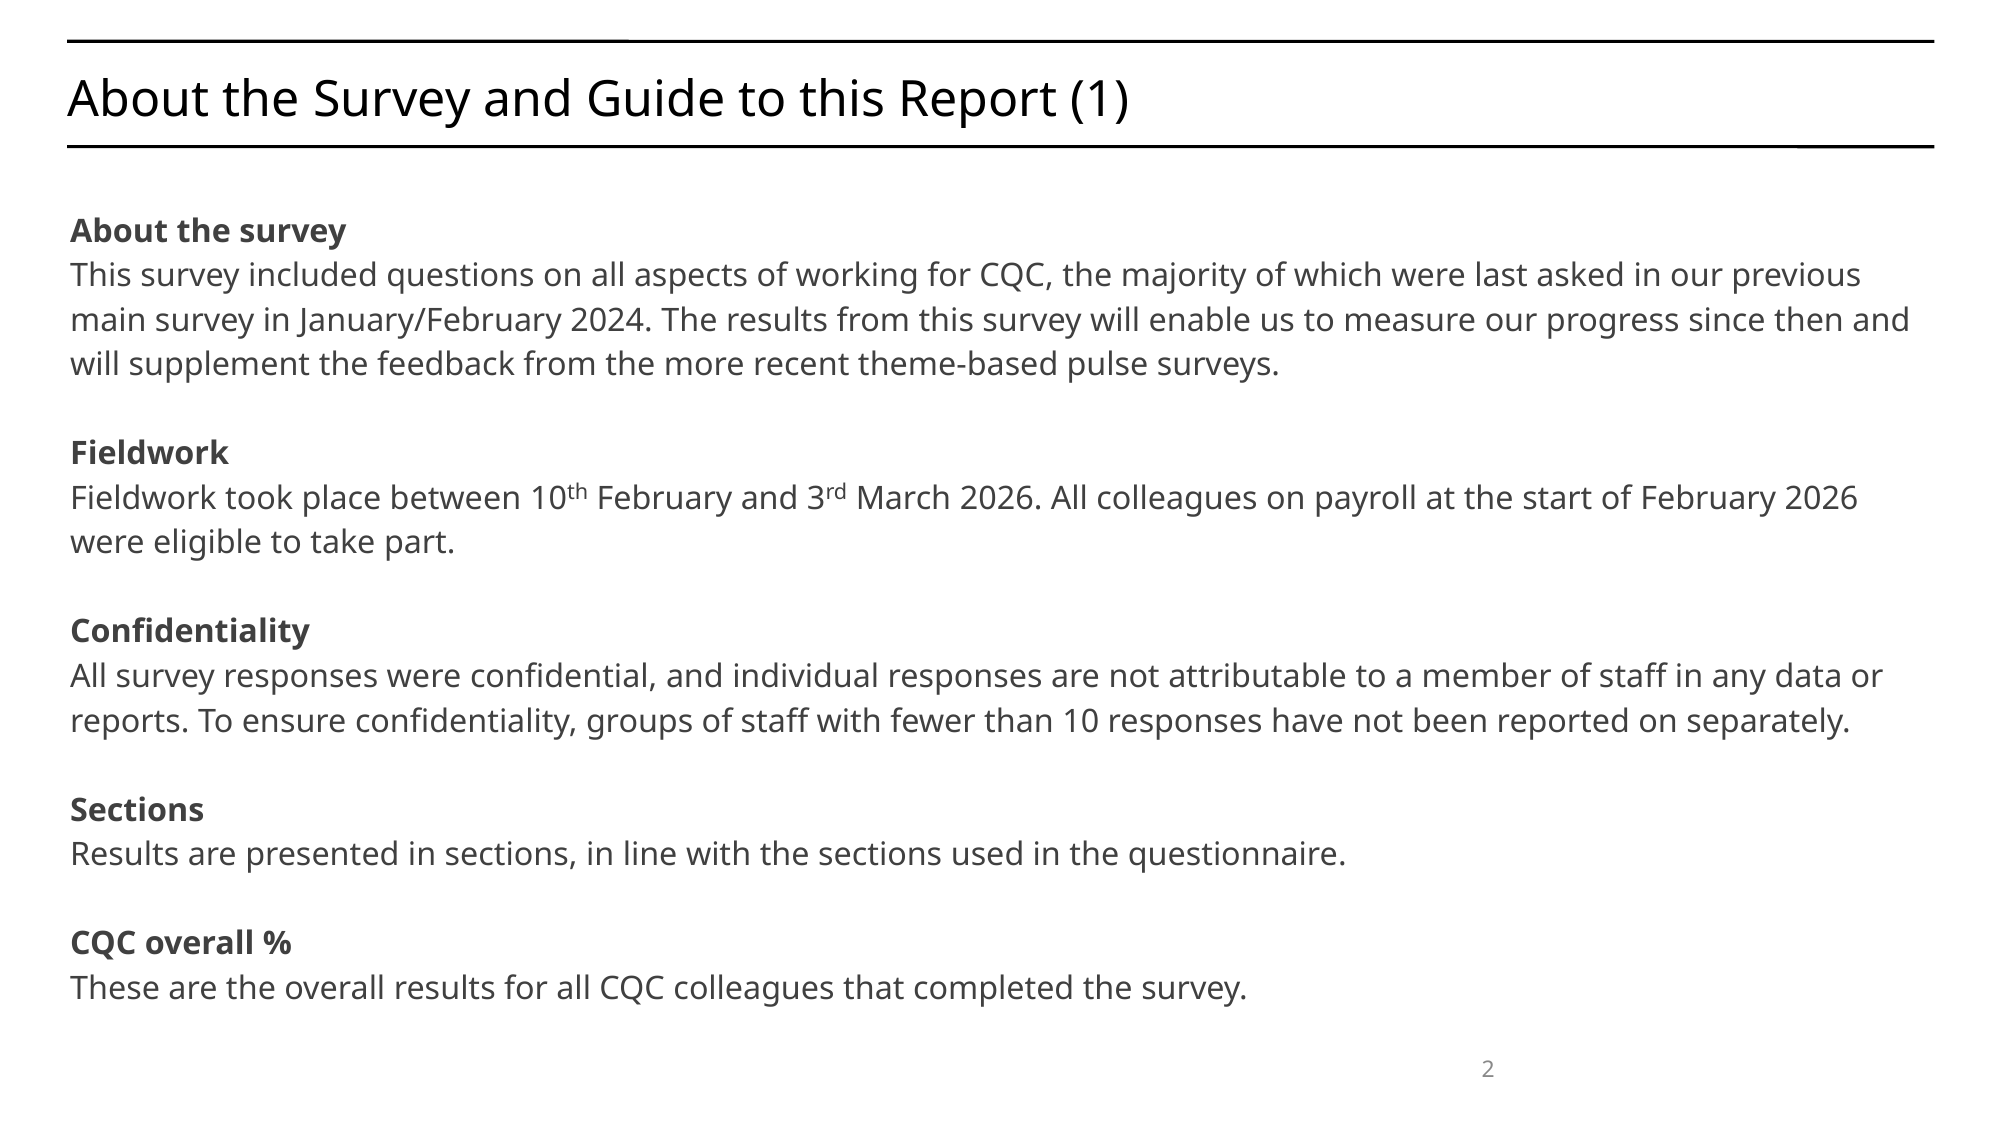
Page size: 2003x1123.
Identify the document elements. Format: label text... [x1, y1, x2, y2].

text_box About the survey This survey included questions on all aspects of working for CQC, the majority of which were last asked in our previous main survey in January/February 2024. The results from this survey will enable us to measure our progress since then and will supplement the feedback from the more recent theme-based pulse surveys. ﻿ Fieldwork Fieldwork took place between 10th February and 3rd March 2026. All colleagues on payroll at the start of February 2026 were eligible to take part. ﻿ Confidentiality All survey responses were confidential, and individual responses are not attributable to a member of staff in any data or reports. To ensure confidentiality, groups of staff with fewer than 10 responses have not been reported on separately. Sections Results are presented in sections, in line with the sections used in the questionnaire. ﻿CQC overall % These are the overall results for all CQC colleagues that completed the survey. [70, 202, 1934, 1050]
text_box 2 [1466, 1050, 1934, 1100]
title About the Survey and Guide to this Report (1) [67, 48, 1936, 136]
